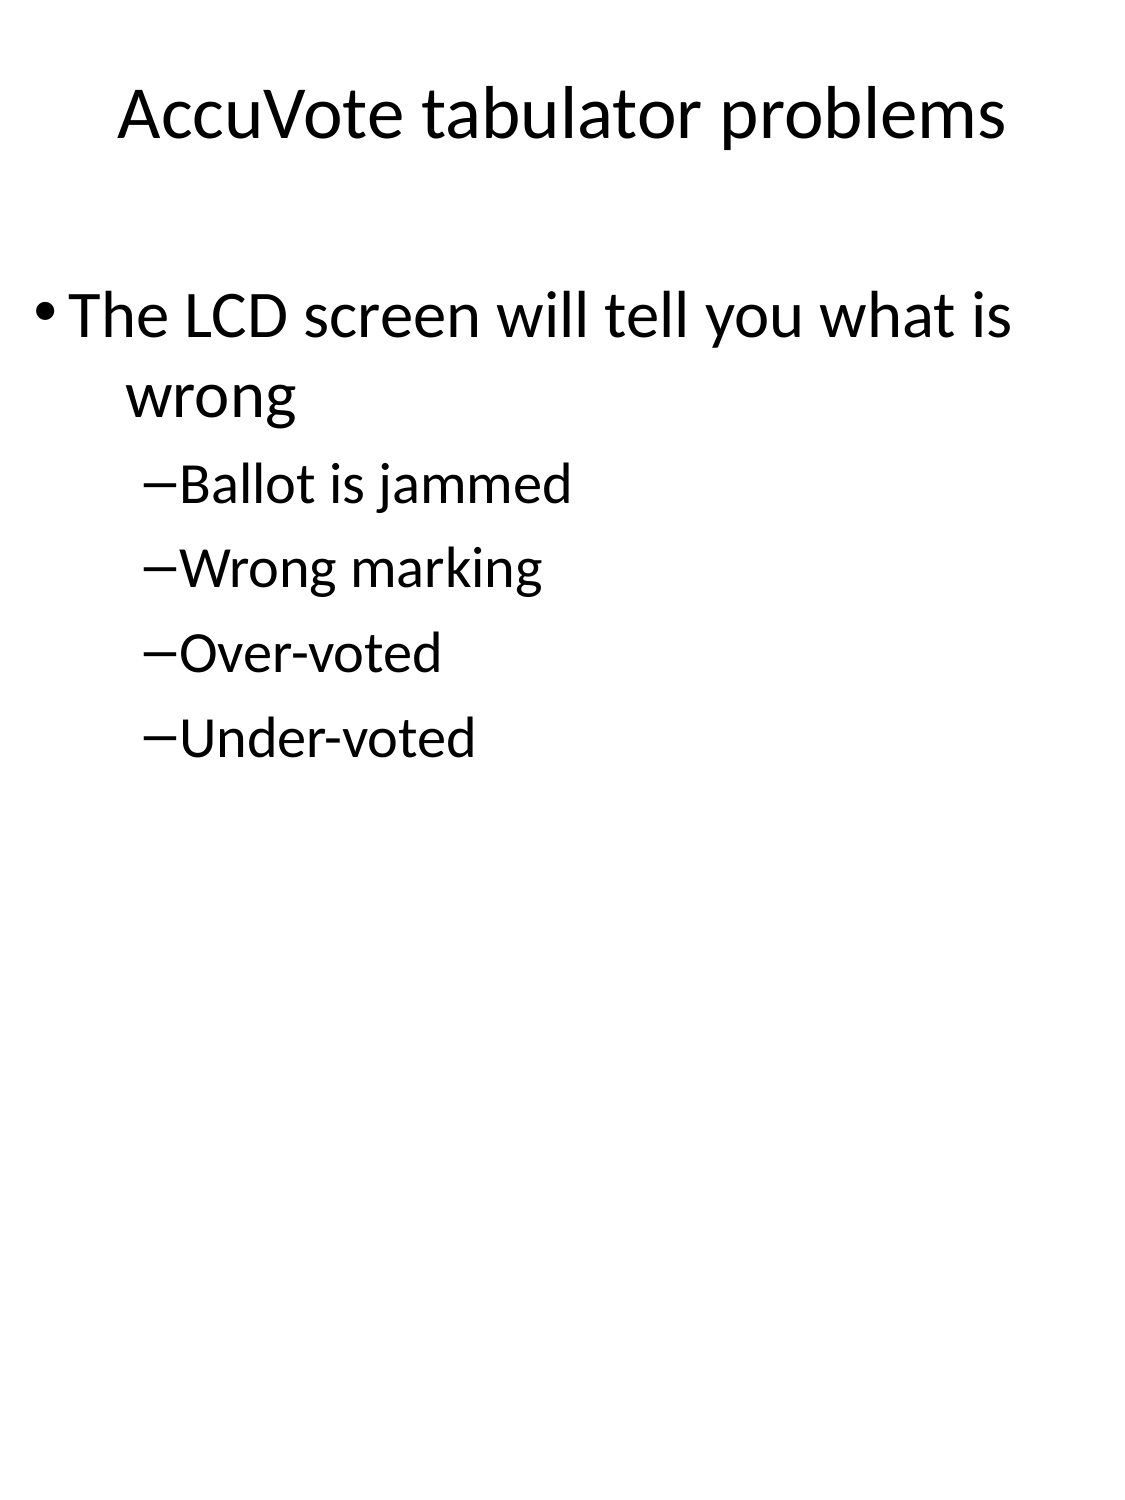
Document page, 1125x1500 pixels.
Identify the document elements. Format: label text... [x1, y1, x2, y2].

text_box AccuVote tabulator problems [84, 0, 1041, 166]
text_box The LCD screen will tell you what is wrong Ballot is jammed Wrong marking Over-voted Under-voted [18, 166, 1107, 1334]
